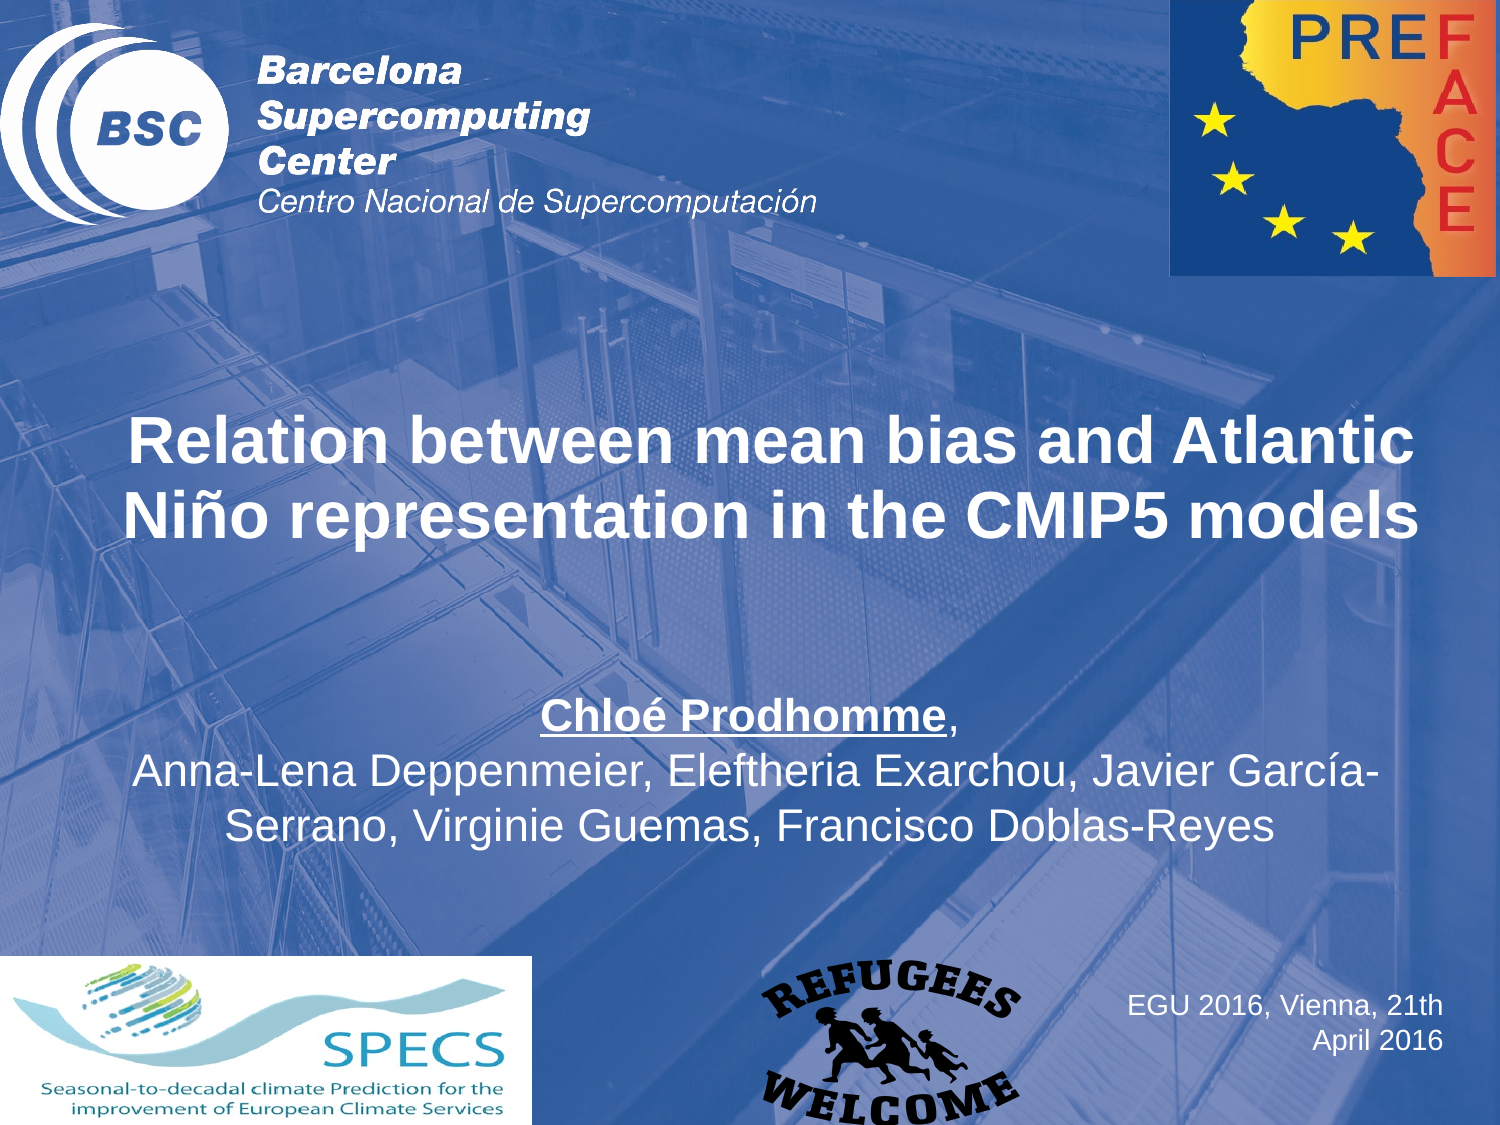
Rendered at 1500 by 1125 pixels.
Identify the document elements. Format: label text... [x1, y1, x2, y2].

picture [0, 0, 1500, 1125]
text_box EGU 2016, Vienna, 21th April 2016 [1057, 979, 1459, 1064]
text_box Relation between mean bias and Atlantic Niño representation in the CMIP5 models [91, 402, 1453, 553]
text_box Chloé Prodhomme, Anna-Lena Deppenmeier, Eleftheria Exarchou, Javier García-Serrano, Virginie Guemas, Francisco Doblas-Reyes [35, 678, 1465, 859]
